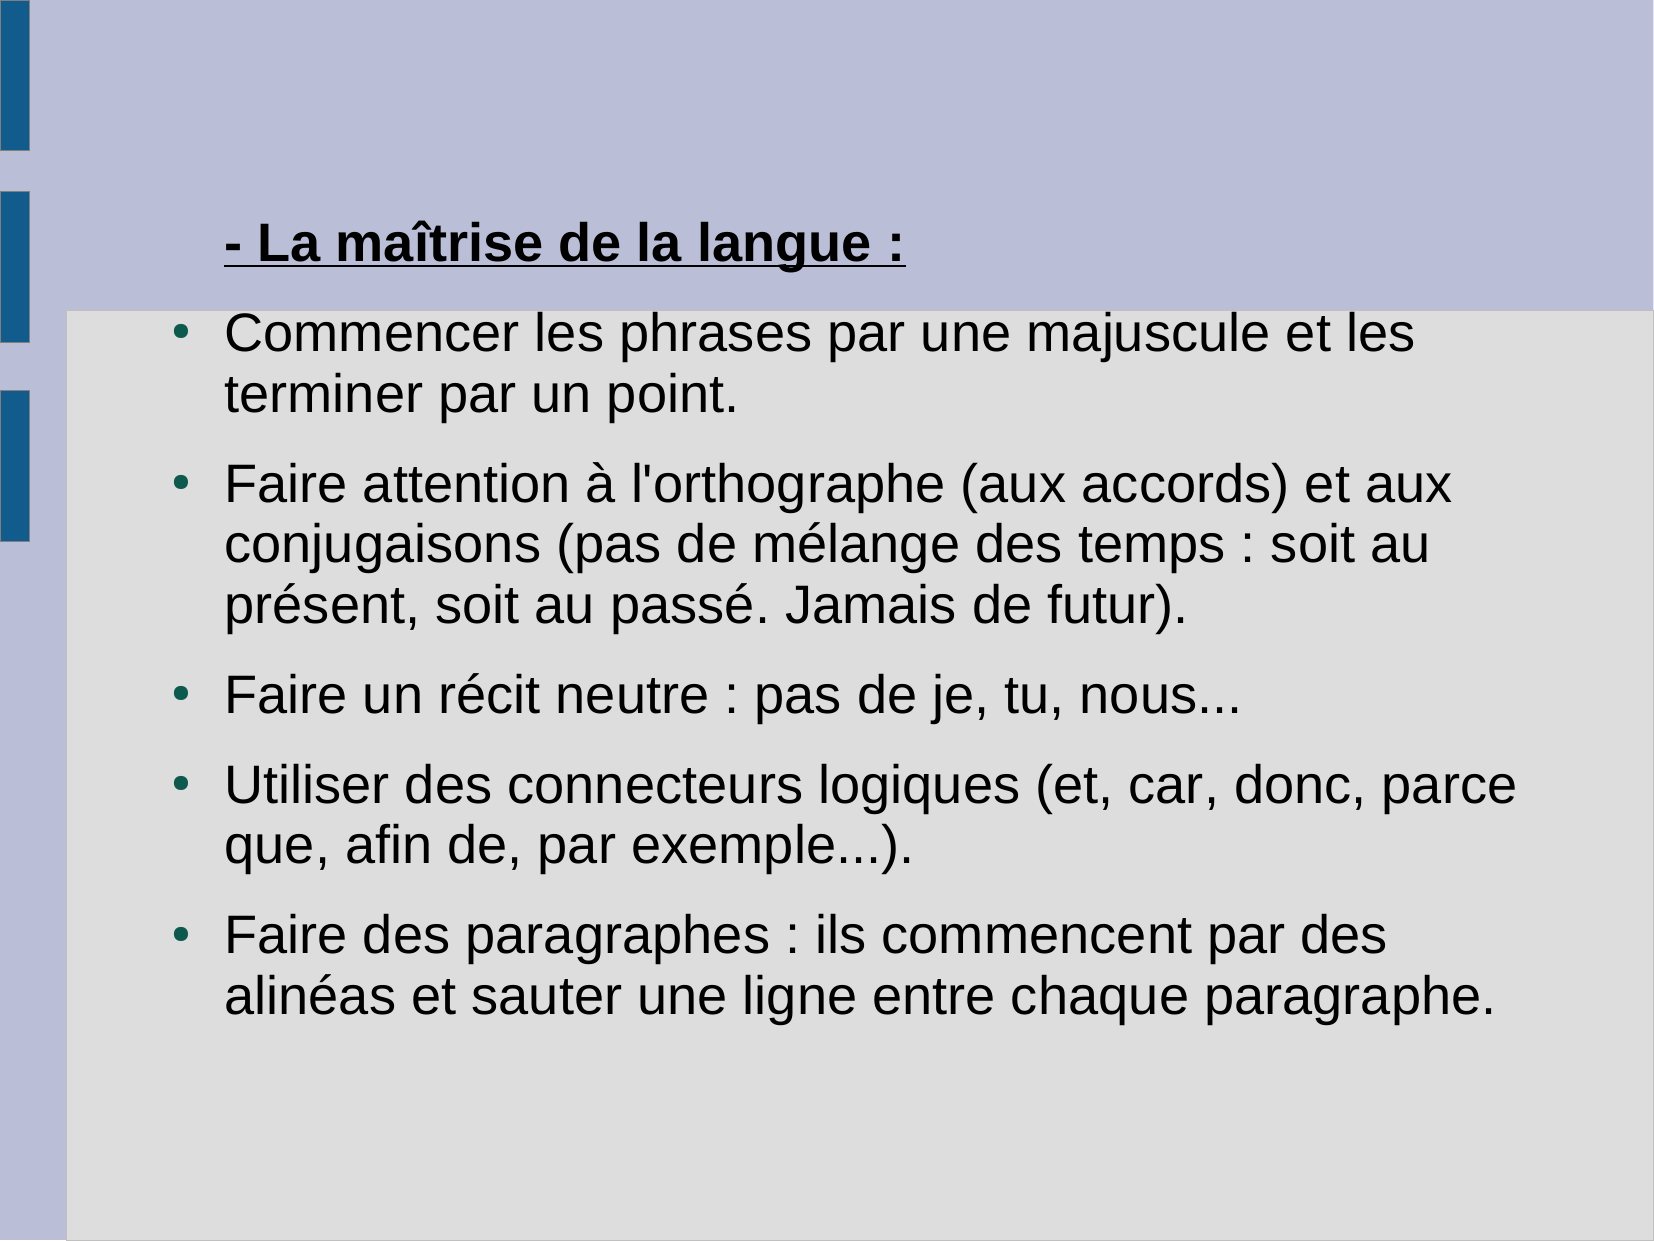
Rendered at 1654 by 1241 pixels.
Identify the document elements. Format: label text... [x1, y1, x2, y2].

list - La maîtrise de la langue : Commencer les phrases par une majuscule et les terminer par un point. Faire attention à l'orthographe (aux accords) et aux conjugaisons (pas de mélange des temps : soit au présent, soit au passé. Jamais de futur). Faire un récit neutre : pas de je, tu, nous... Utiliser des connecteurs logiques (et, car, donc, parce que, afin de, par exemple...). Faire des paragraphes : ils commencent par des alinéas et sauter une ligne entre chaque paragraphe. [153, 212, 1536, 1118]
